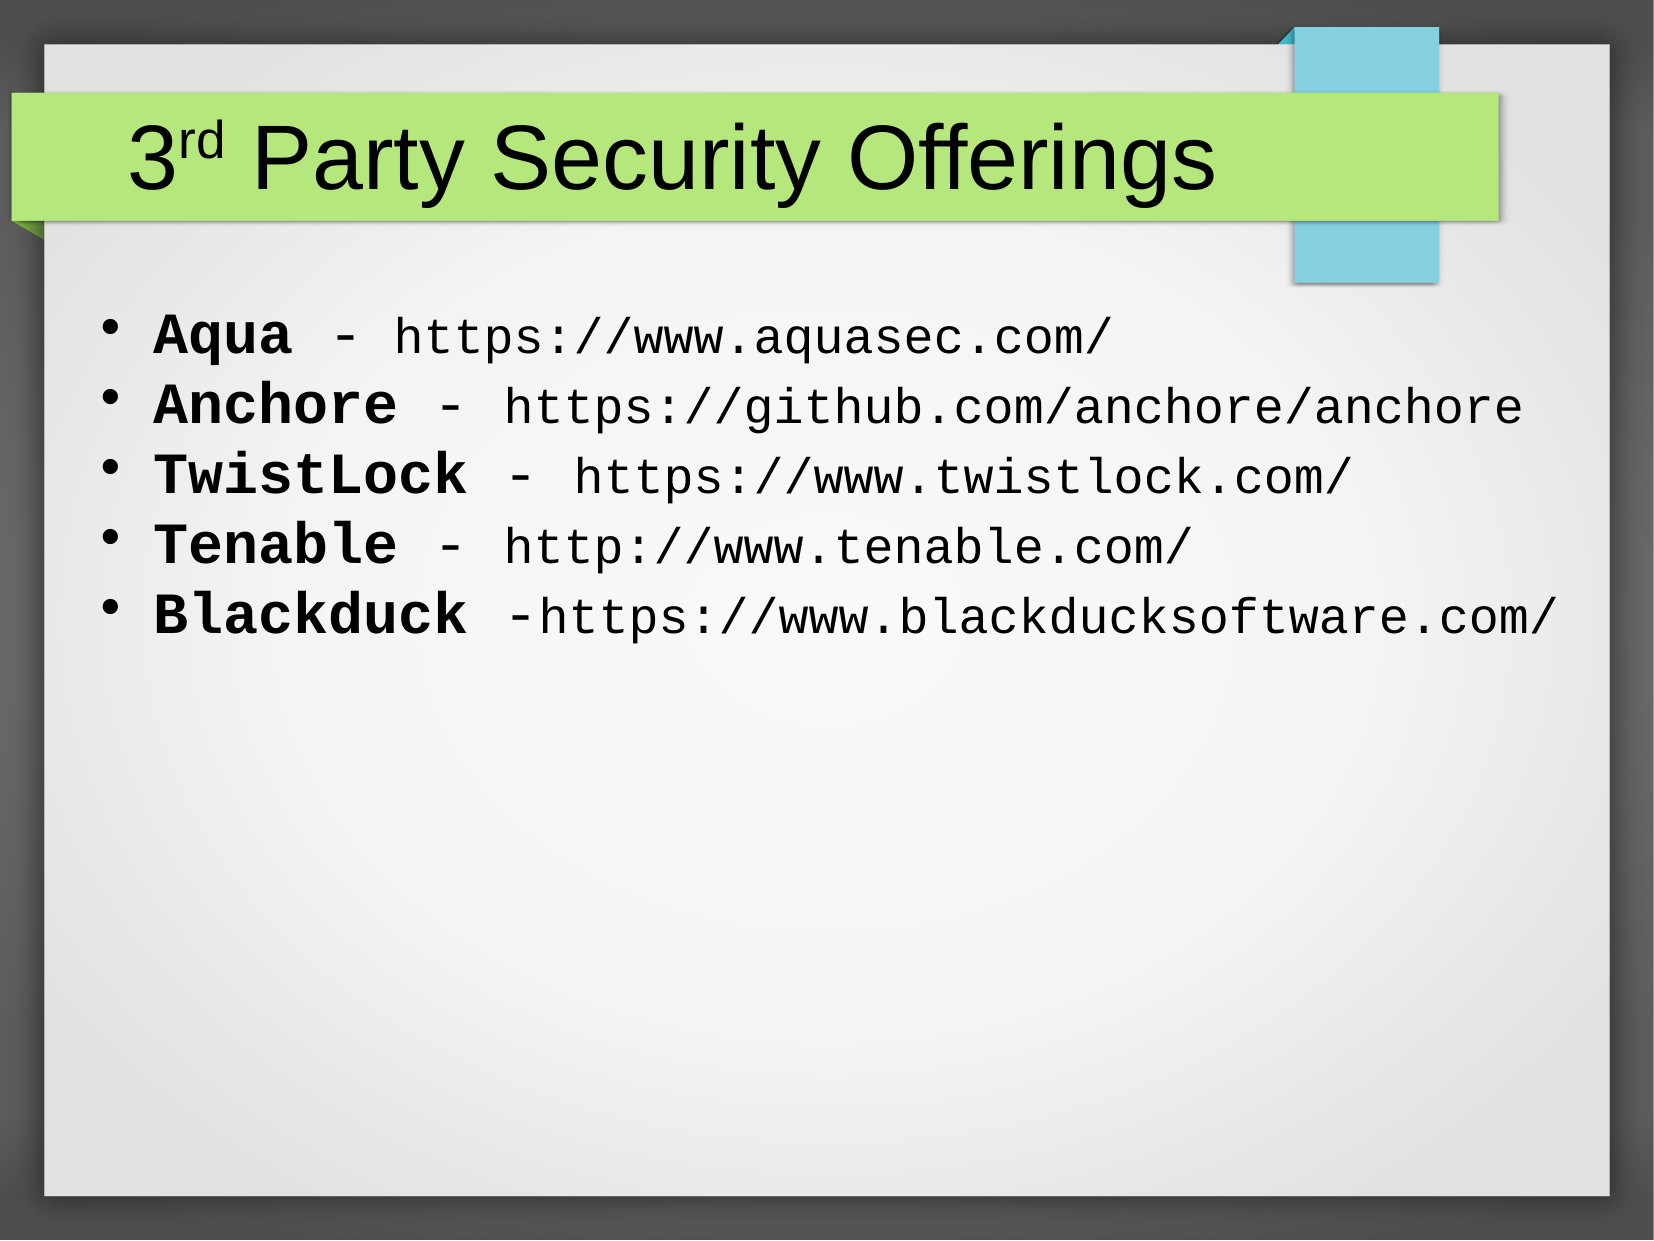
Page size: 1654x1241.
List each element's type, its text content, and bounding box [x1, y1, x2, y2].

picture [0, 0, 1654, 1240]
text_box Aqua - https://www.aquasec.com/ Anchore - https://github.com/anchore/anchore TwistLock - https://www.twistlock.com/ Tenable - http://www.tenable.com/ Blackduck -https://www.blackducksoftware.com/ [82, 295, 1571, 1015]
text_box 3rd Party Security Offerings [82, 94, 1264, 213]
